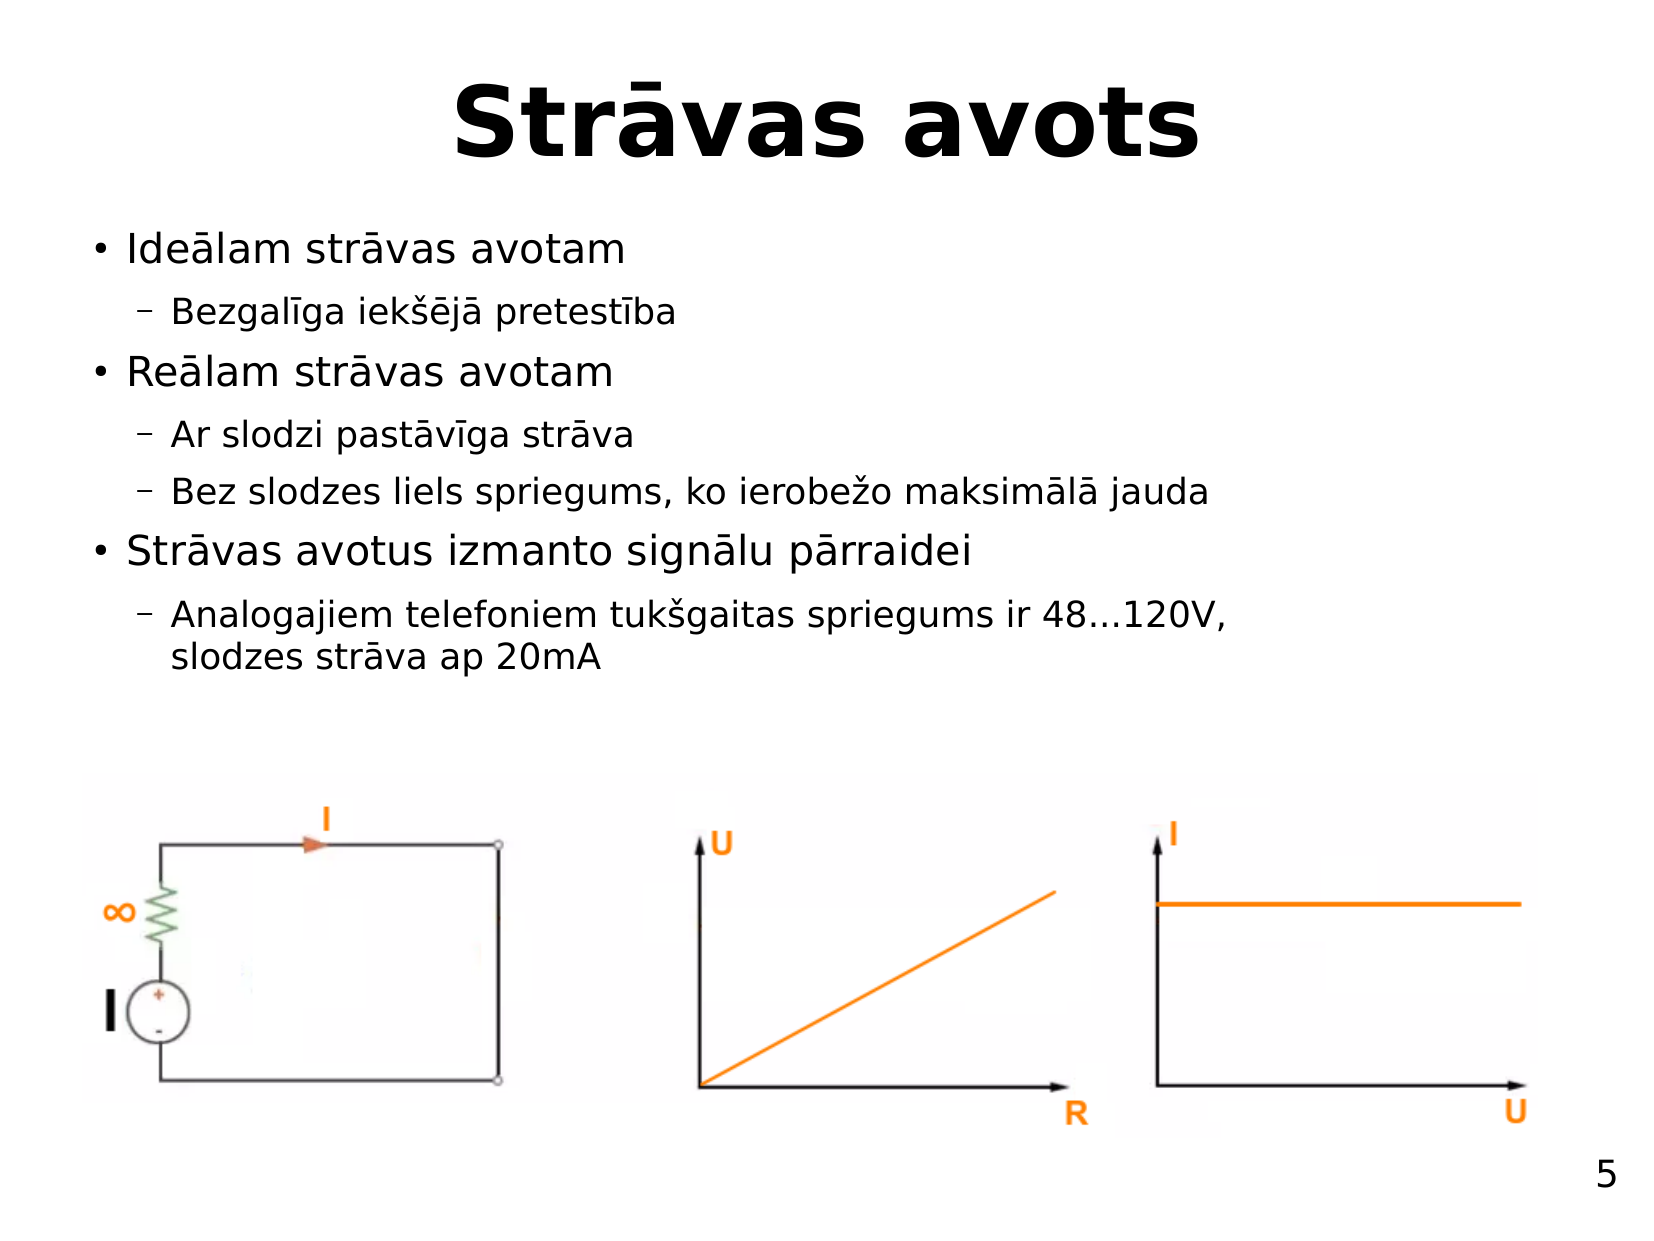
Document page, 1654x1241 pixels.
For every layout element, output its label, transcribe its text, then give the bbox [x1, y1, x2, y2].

picture [82, 773, 1538, 1138]
title Strāvas avots [82, 49, 1571, 196]
list Ideālam strāvas avotam Bezgalīga iekšējā pretestība Reālam strāvas avotam Ar slodzi pastāvīga strāva Bez slodzes liels spriegums, ko ierobežo maksimālā jauda Strāvas avotus izmanto signālu pārraidei Analogajiem telefoniem tukšgaitas spriegums ir 48...120V, slodzes strāva ap 20mA [82, 225, 1538, 683]
